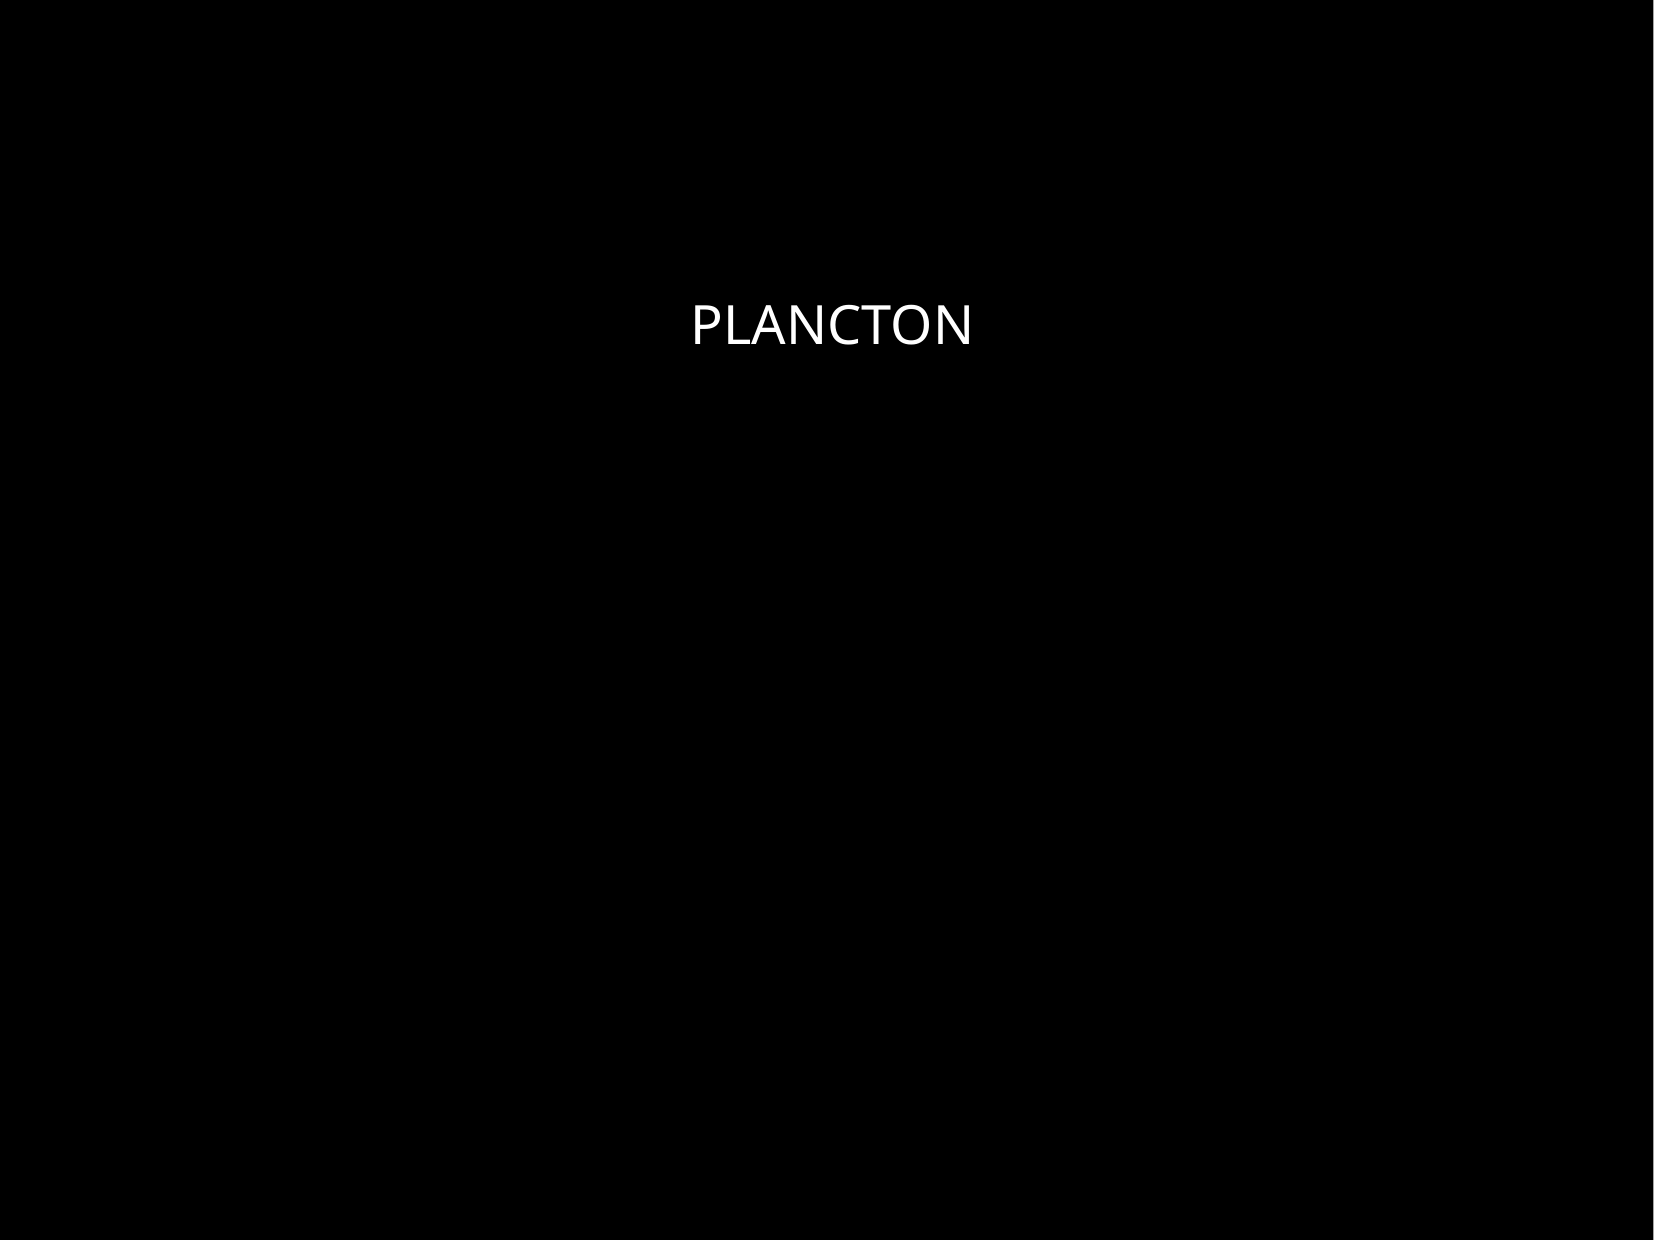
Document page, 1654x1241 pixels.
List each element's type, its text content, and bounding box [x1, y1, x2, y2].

text_box PLANCTON [472, 279, 1193, 595]
